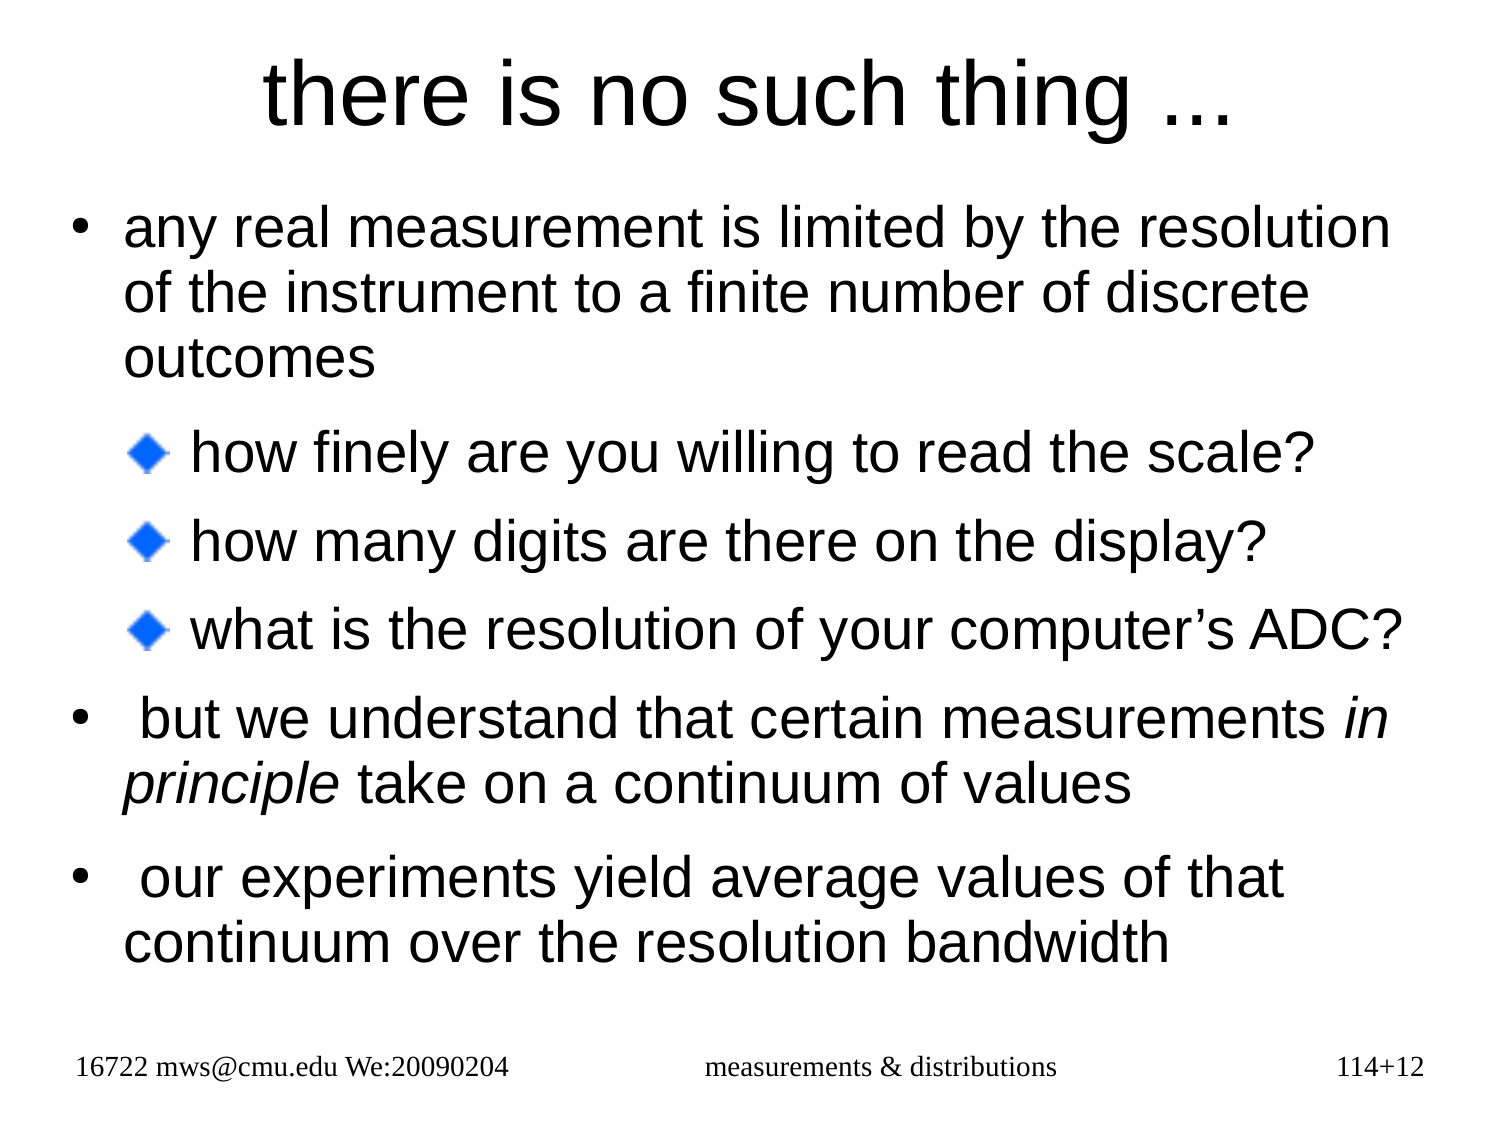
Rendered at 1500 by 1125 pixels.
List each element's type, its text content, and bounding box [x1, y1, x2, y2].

list any real measurement is limited by the resolution of the instrument to a finite number of discrete outcomes how finely are you willing to read the scale? how many digits are there on the display? what is the resolution of your computer’s ADC? but we understand that certain measurements in principle take on a continuum of values our experiments yield average values of that continuum over the resolution bandwidth [37, 187, 1450, 1000]
title there is no such thing ... [112, 34, 1388, 153]
